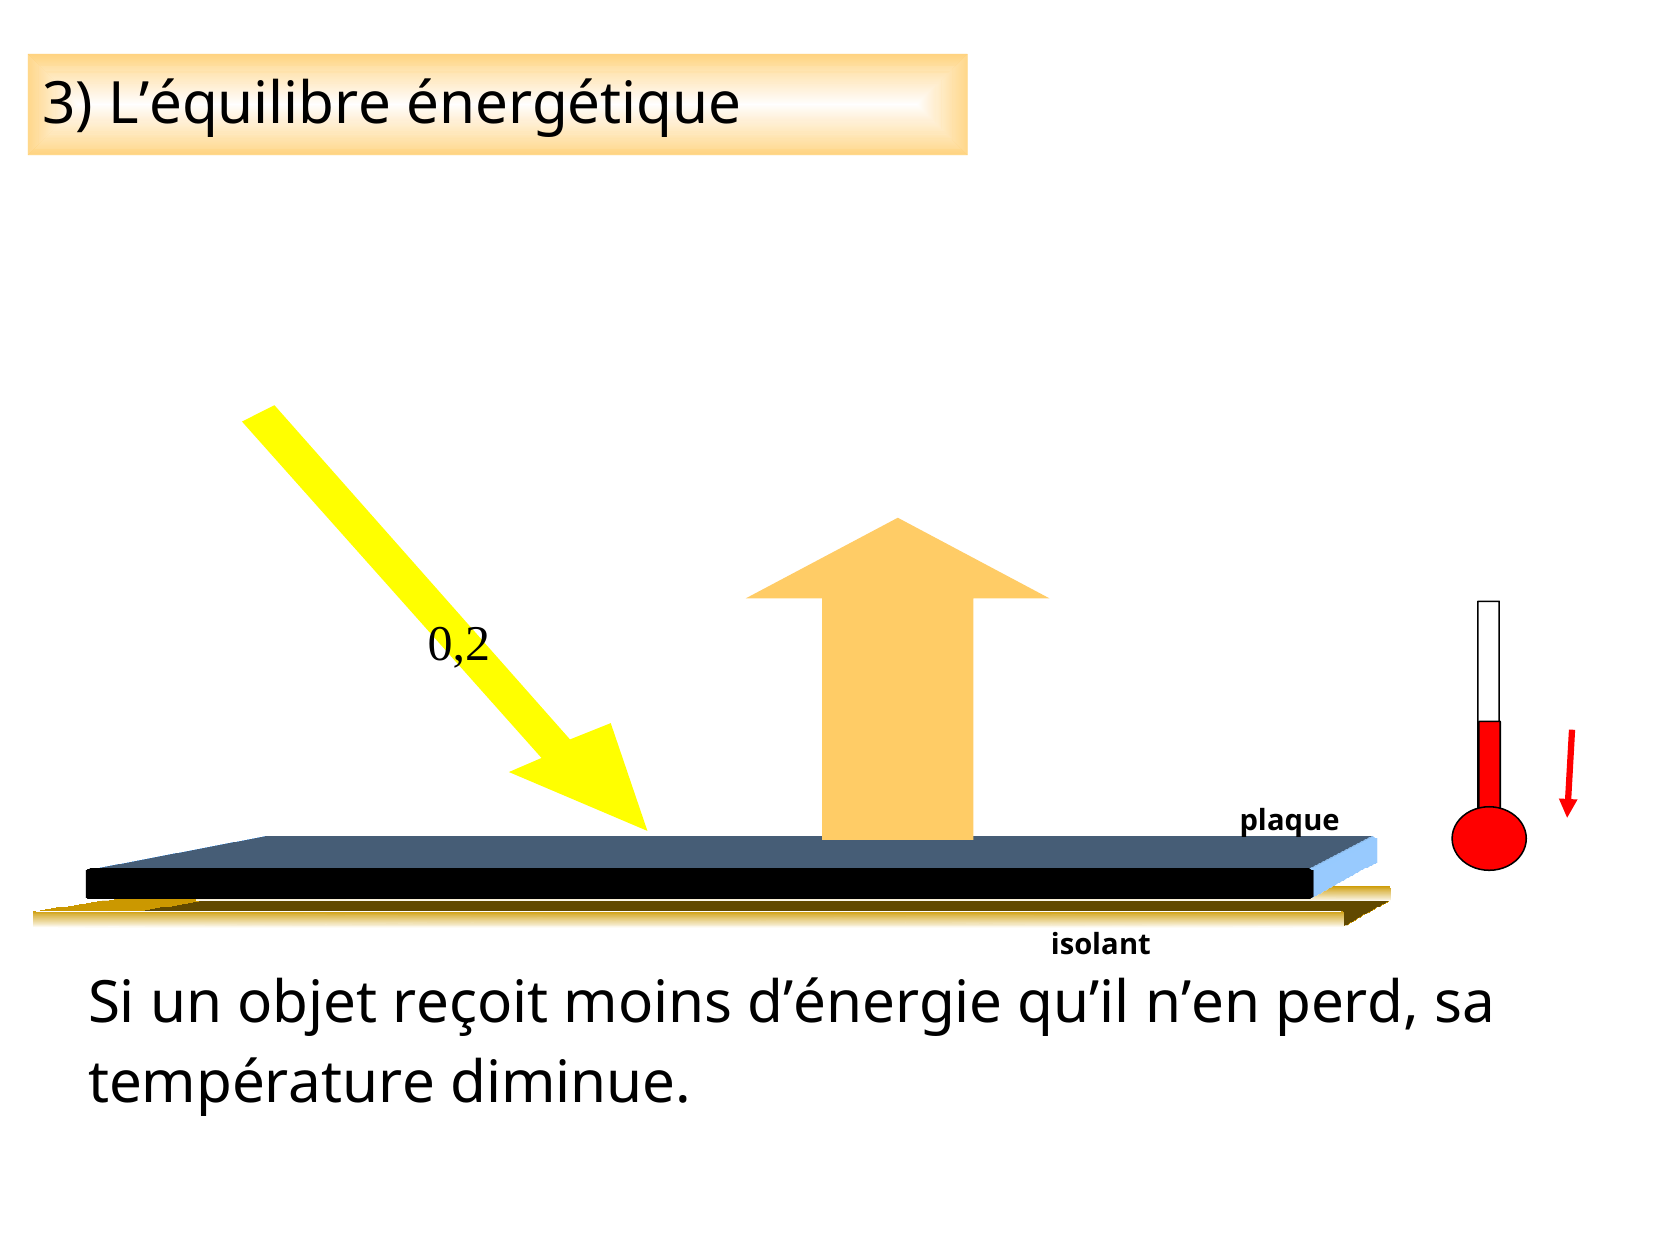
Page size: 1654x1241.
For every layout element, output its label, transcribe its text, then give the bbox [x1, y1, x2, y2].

text_box 0,2 [427, 616, 518, 687]
text_box [27, 53, 968, 156]
text_box isolant [1036, 915, 1288, 990]
text_box [241, 405, 461, 630]
picture [21, 826, 1406, 939]
text_box 3) L’équilibre énergétique [27, 53, 967, 155]
text_box [1470, 601, 1527, 871]
text_box [745, 517, 1050, 840]
text_box [478, 680, 648, 831]
text_box Si un objet reçoit moins d’énergie qu’il n’en perd, sa température diminue. [73, 952, 1611, 1201]
text_box plaque [1224, 791, 1477, 866]
